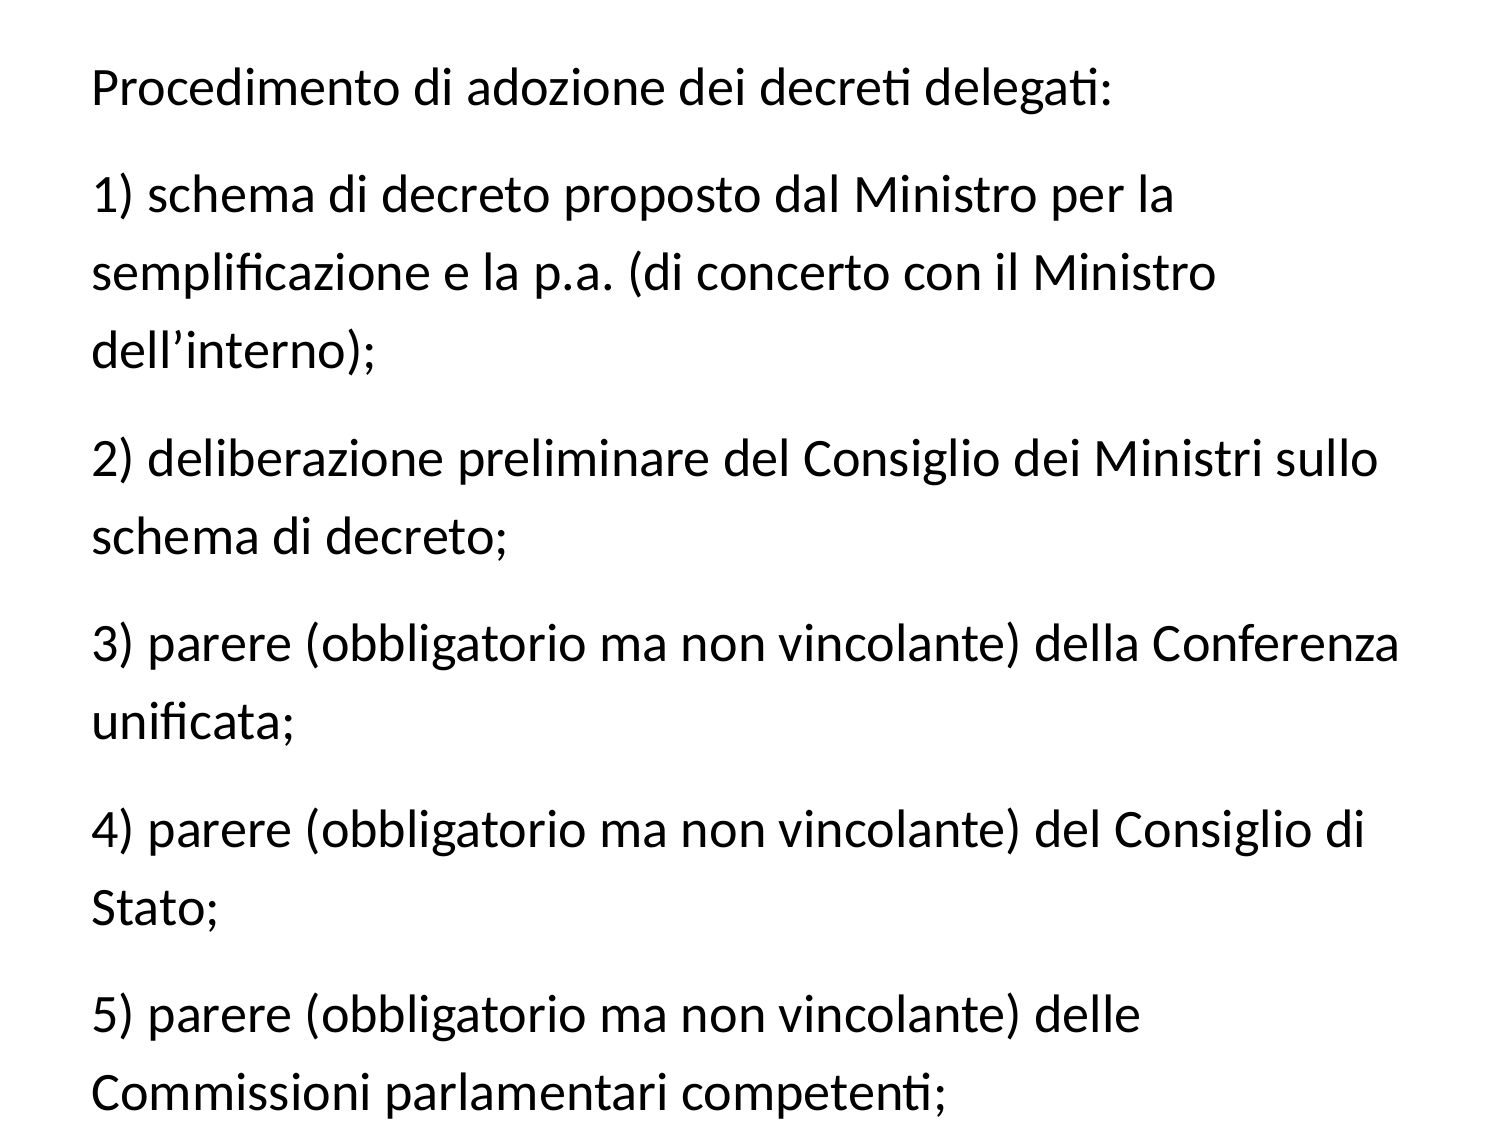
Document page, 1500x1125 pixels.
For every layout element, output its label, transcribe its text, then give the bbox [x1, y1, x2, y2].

list Procedimento di adozione dei decreti delegati: 1) schema di decreto proposto dal Ministro per la semplificazione e la p.a. (di concerto con il Ministro dell’interno); 2) deliberazione preliminare del Consiglio dei Ministri sullo schema di decreto; 3) parere (obbligatorio ma non vincolante) della Conferenza unificata; 4) parere (obbligatorio ma non vincolante) del Consiglio di Stato; 5) parere (obbligatorio ma non vincolante) delle Commissioni parlamentari competenti; 6) deliberazione definitiva del Consiglio dei Ministri; 7) emanazione da parte del Presidente della Repubblica. [76, 30, 1427, 1094]
